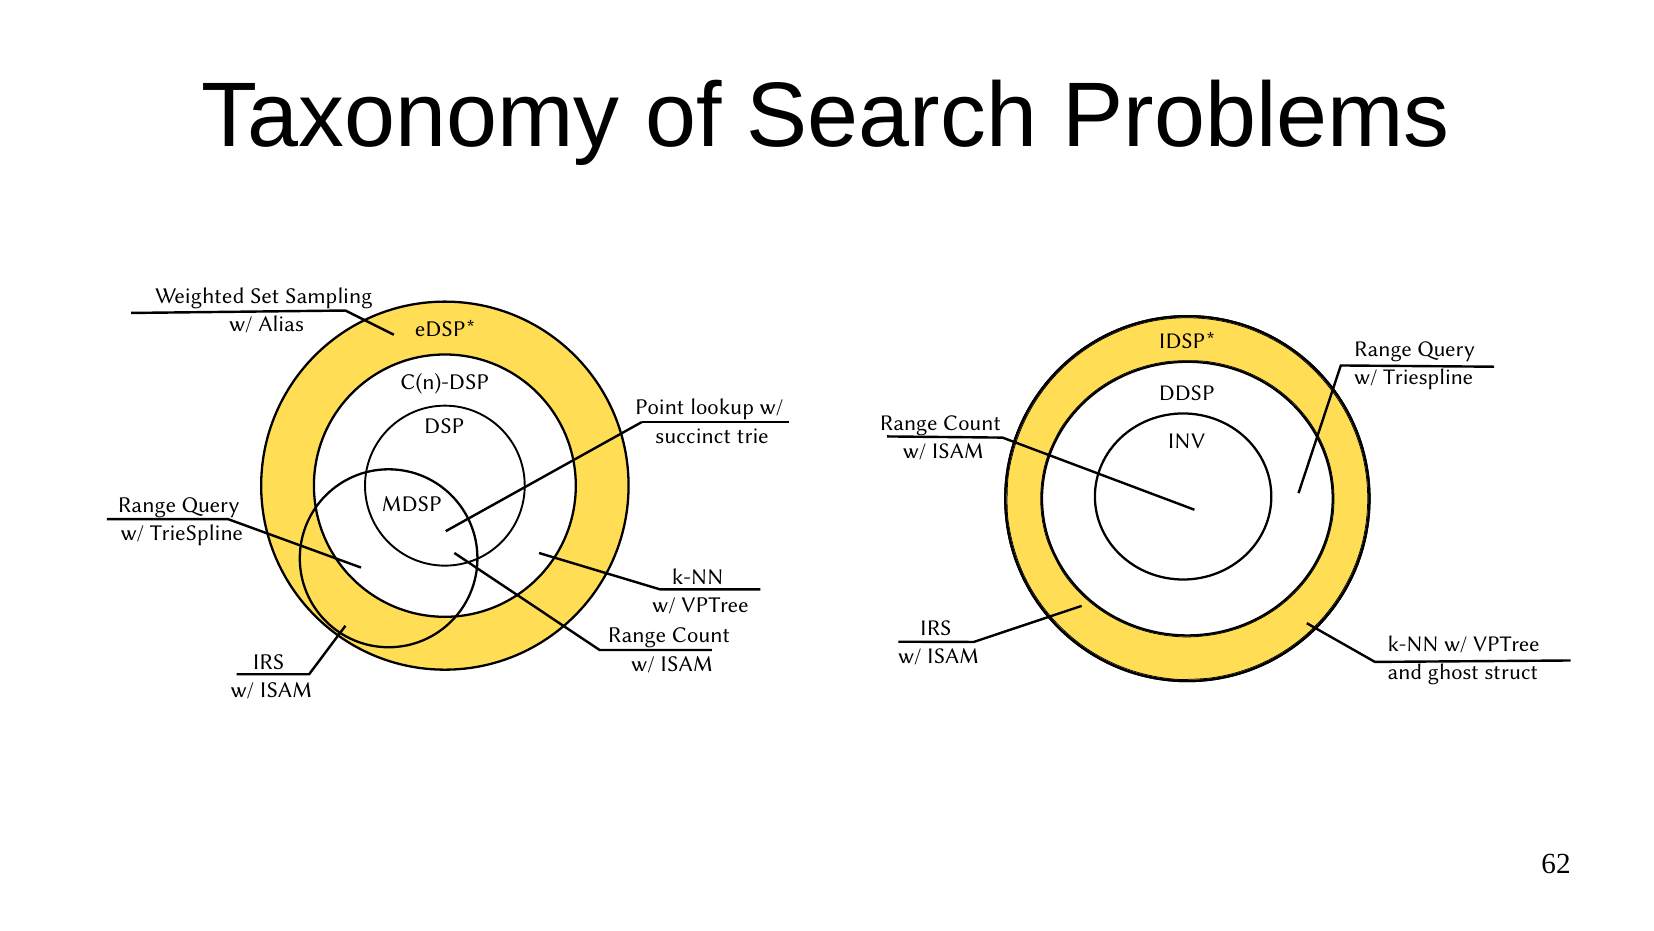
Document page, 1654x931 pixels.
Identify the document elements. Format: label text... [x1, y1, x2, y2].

title Taxonomy of Search Problems [82, 37, 1571, 193]
picture [82, 275, 809, 700]
picture [845, 290, 1572, 685]
